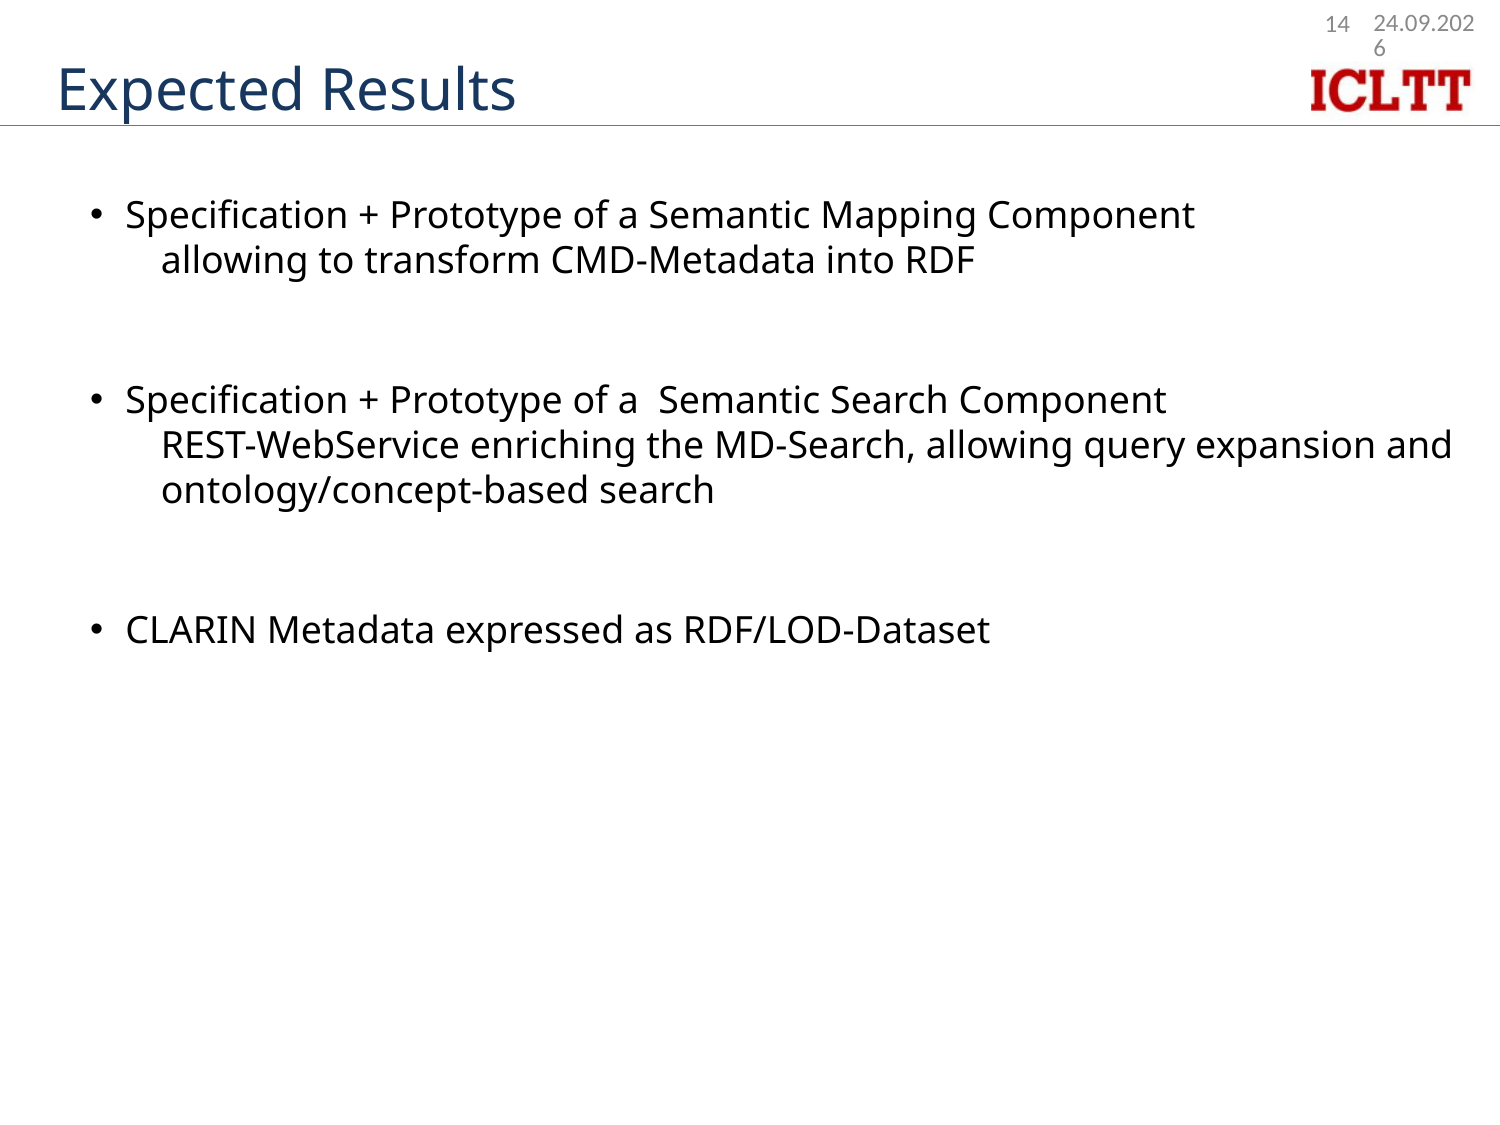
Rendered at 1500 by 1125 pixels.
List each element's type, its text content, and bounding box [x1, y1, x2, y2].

picture [1426, 61, 1475, 121]
title Expected Results [41, 45, 1426, 126]
list Specification + Prototype of a Semantic Mapping Component allowing to transform CMD-Metadata into RDF Specification + Prototype of a Semantic Search Component REST-WebService enriching the MD-Search, allowing query expansion and ontology/concept-based search CLARIN Metadata expressed as RDF/LOD-Dataset [75, 183, 1500, 1004]
